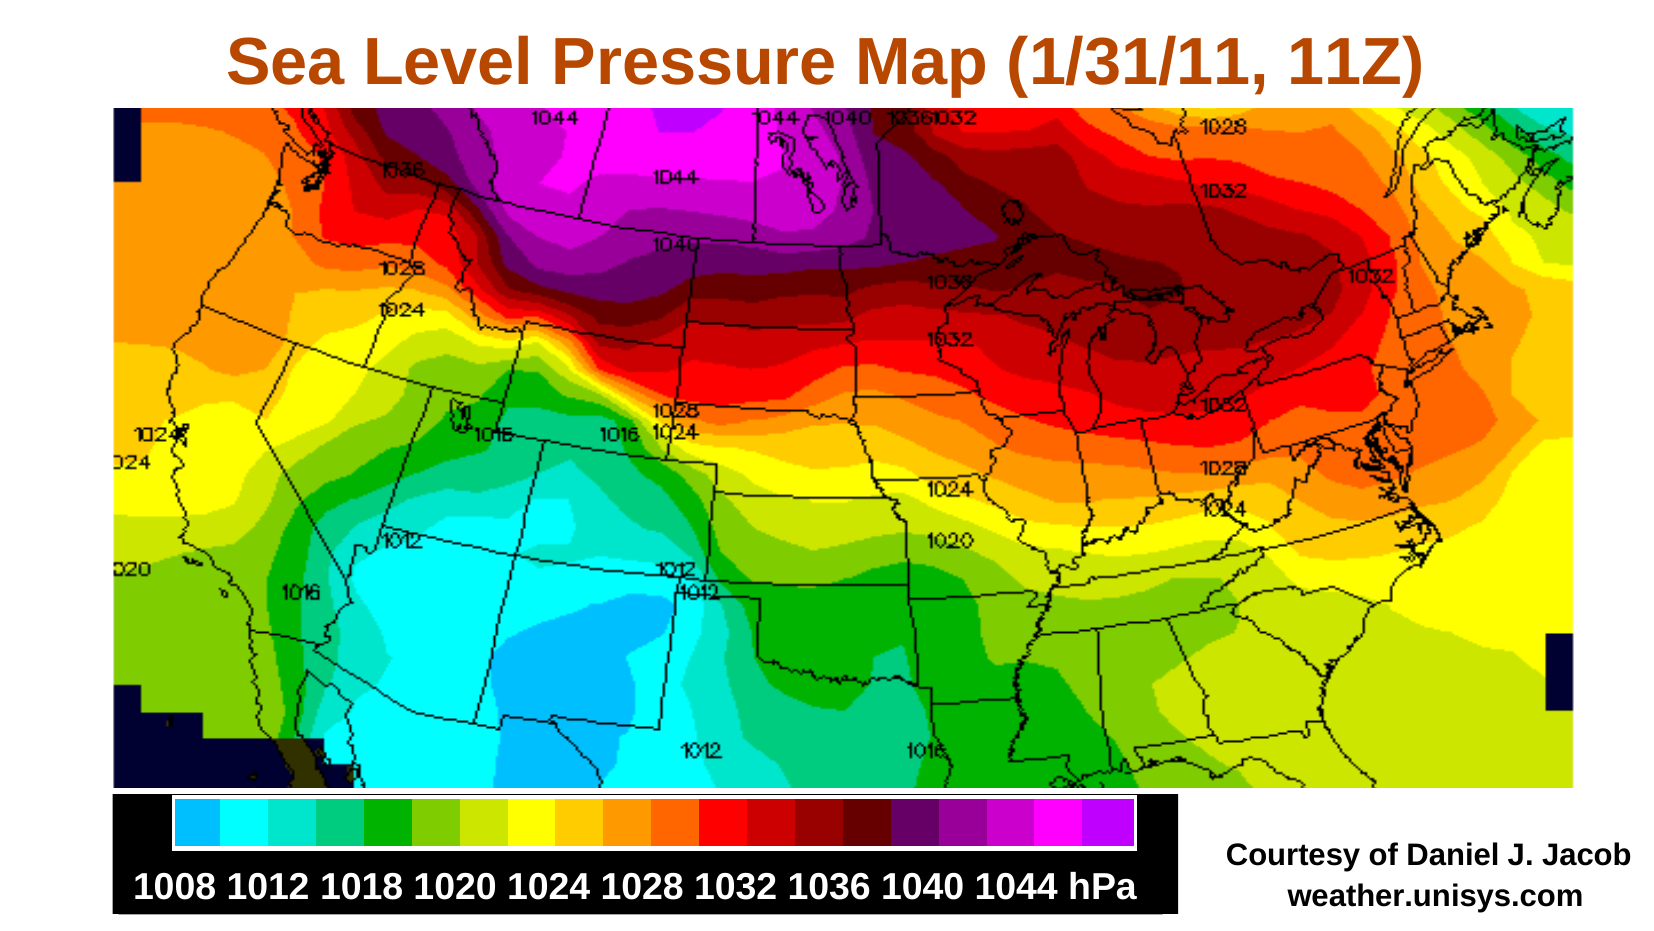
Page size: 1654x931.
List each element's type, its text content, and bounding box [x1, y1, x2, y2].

text_box Courtesy of Daniel J. Jacob [1211, 827, 1648, 880]
picture [112, 108, 1576, 788]
text_box 1008 1012 1018 1020 1024 1028 1032 1036 1040 1044 hPa [118, 854, 1163, 915]
picture [112, 794, 1179, 914]
text_box Sea Level Pressure Map (1/31/11, 11Z) [0, 23, 1653, 100]
text_box weather.unisys.com [1272, 880, 1599, 921]
